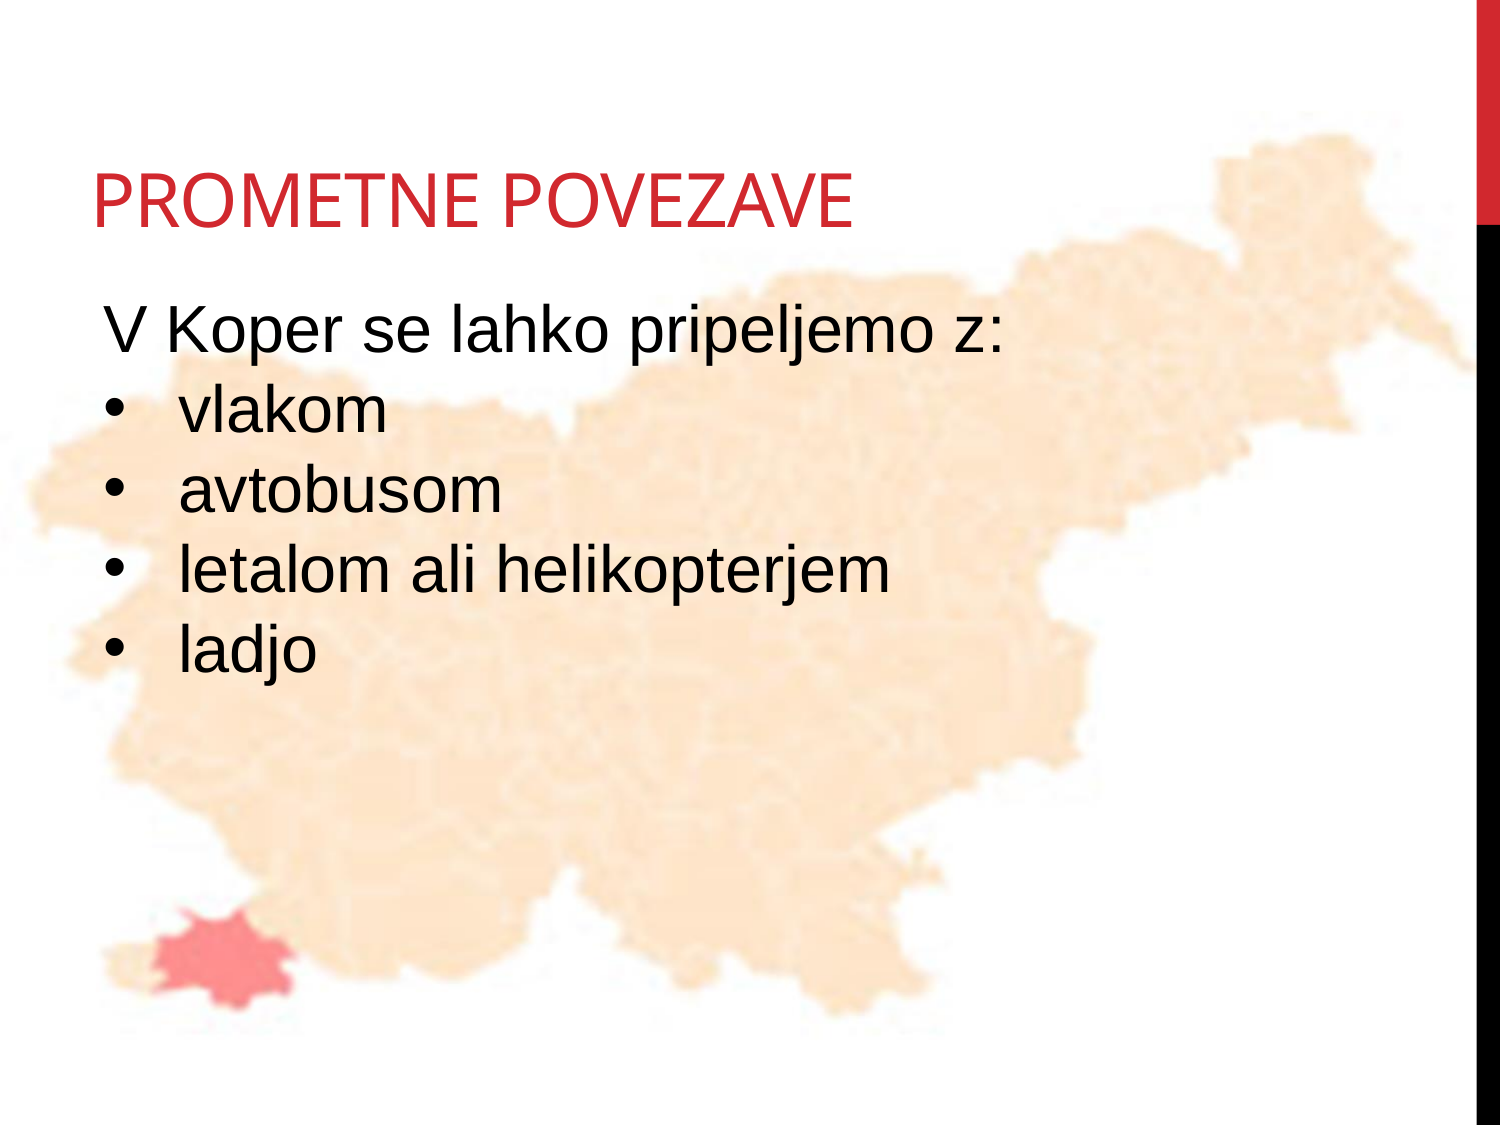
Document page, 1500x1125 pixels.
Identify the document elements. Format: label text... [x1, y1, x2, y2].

picture [0, 0, 1476, 1125]
title Prometne povezave [75, 24, 1187, 250]
text_box V Koper se lahko pripeljemo z: vlakom avtobusom letalom ali helikopterjem ladjo [88, 278, 1388, 694]
